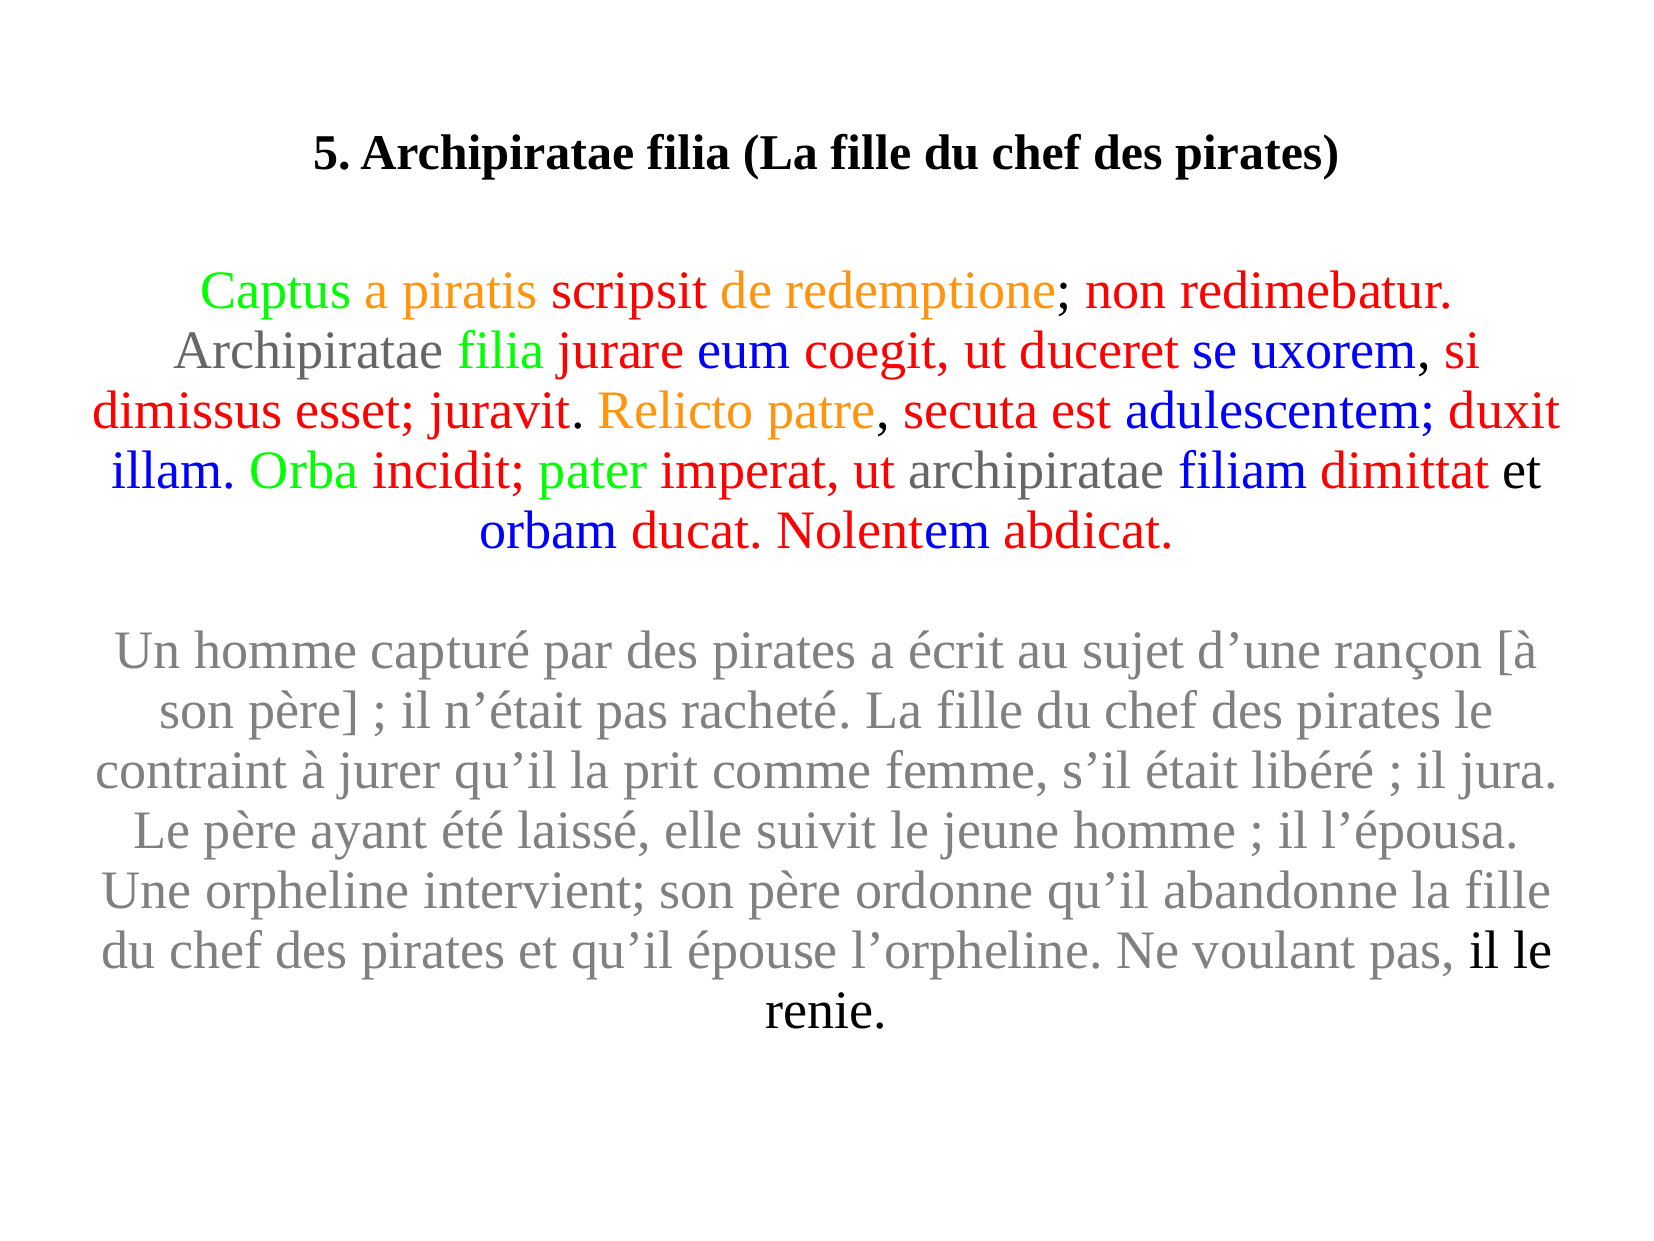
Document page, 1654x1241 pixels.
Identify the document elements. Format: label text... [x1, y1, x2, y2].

title 5. Archipiratae filia (La fille du chef des pirates) [82, 49, 1571, 257]
subtitle Captus a piratis scripsit de redemptione; non redimebatur. Archipiratae filia jurare eum coegit, ut duceret se uxorem, si dimissus esset; juravit. Relicto patre, secuta est adulescentem; duxit illam. Orba incidit; pater imperat, ut archipiratae filiam dimittat et orbam ducat. Nolentem abdicat. Un homme capturé par des pirates a écrit au sujet d’une rançon [à son père] ; il n’était pas racheté. La fille du chef des pirates le contraint à jurer qu’il la prit comme femme, s’il était libéré ; il jura. Le père ayant été laissé, elle suivit le jeune homme ; il l’épousa. Une orpheline intervient; son père ordonne qu’il abandonne la fille du chef des pirates et qu’il épouse l’orpheline. Ne voulant pas, il le renie. [82, 261, 1571, 1039]
